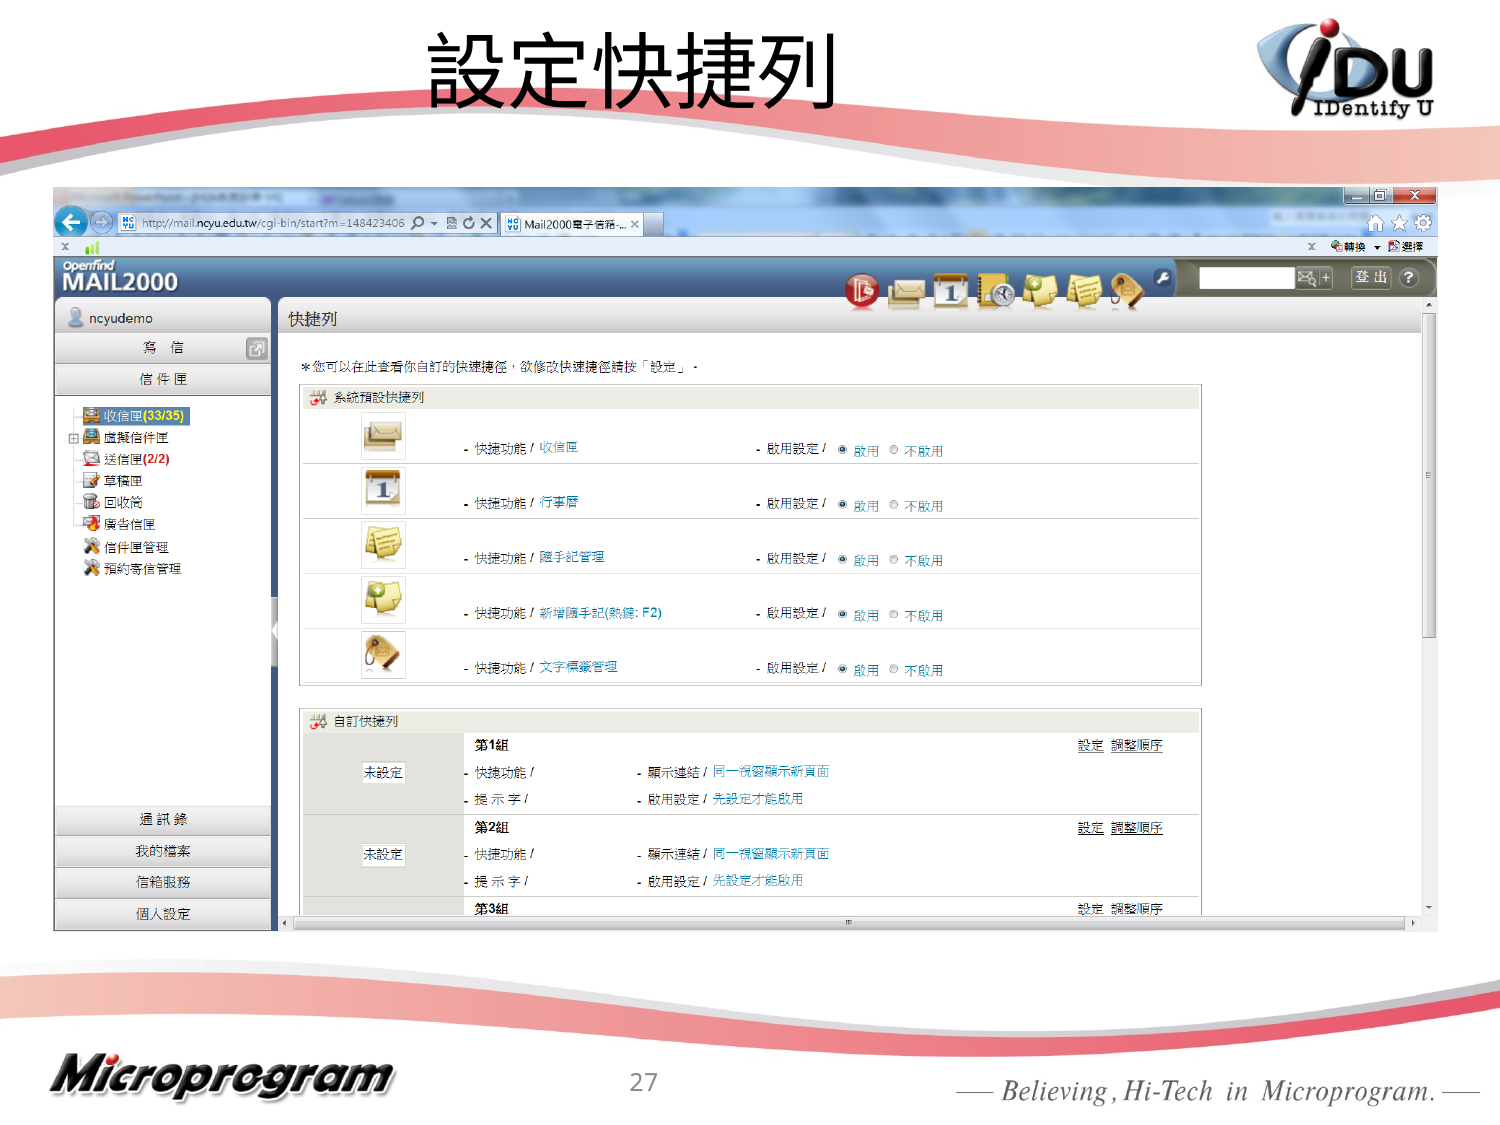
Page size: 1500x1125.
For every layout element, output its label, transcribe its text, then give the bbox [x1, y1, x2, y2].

text_box [468, 1053, 819, 1114]
picture [53, 187, 1438, 932]
title 設定快捷列 [35, 11, 1231, 118]
